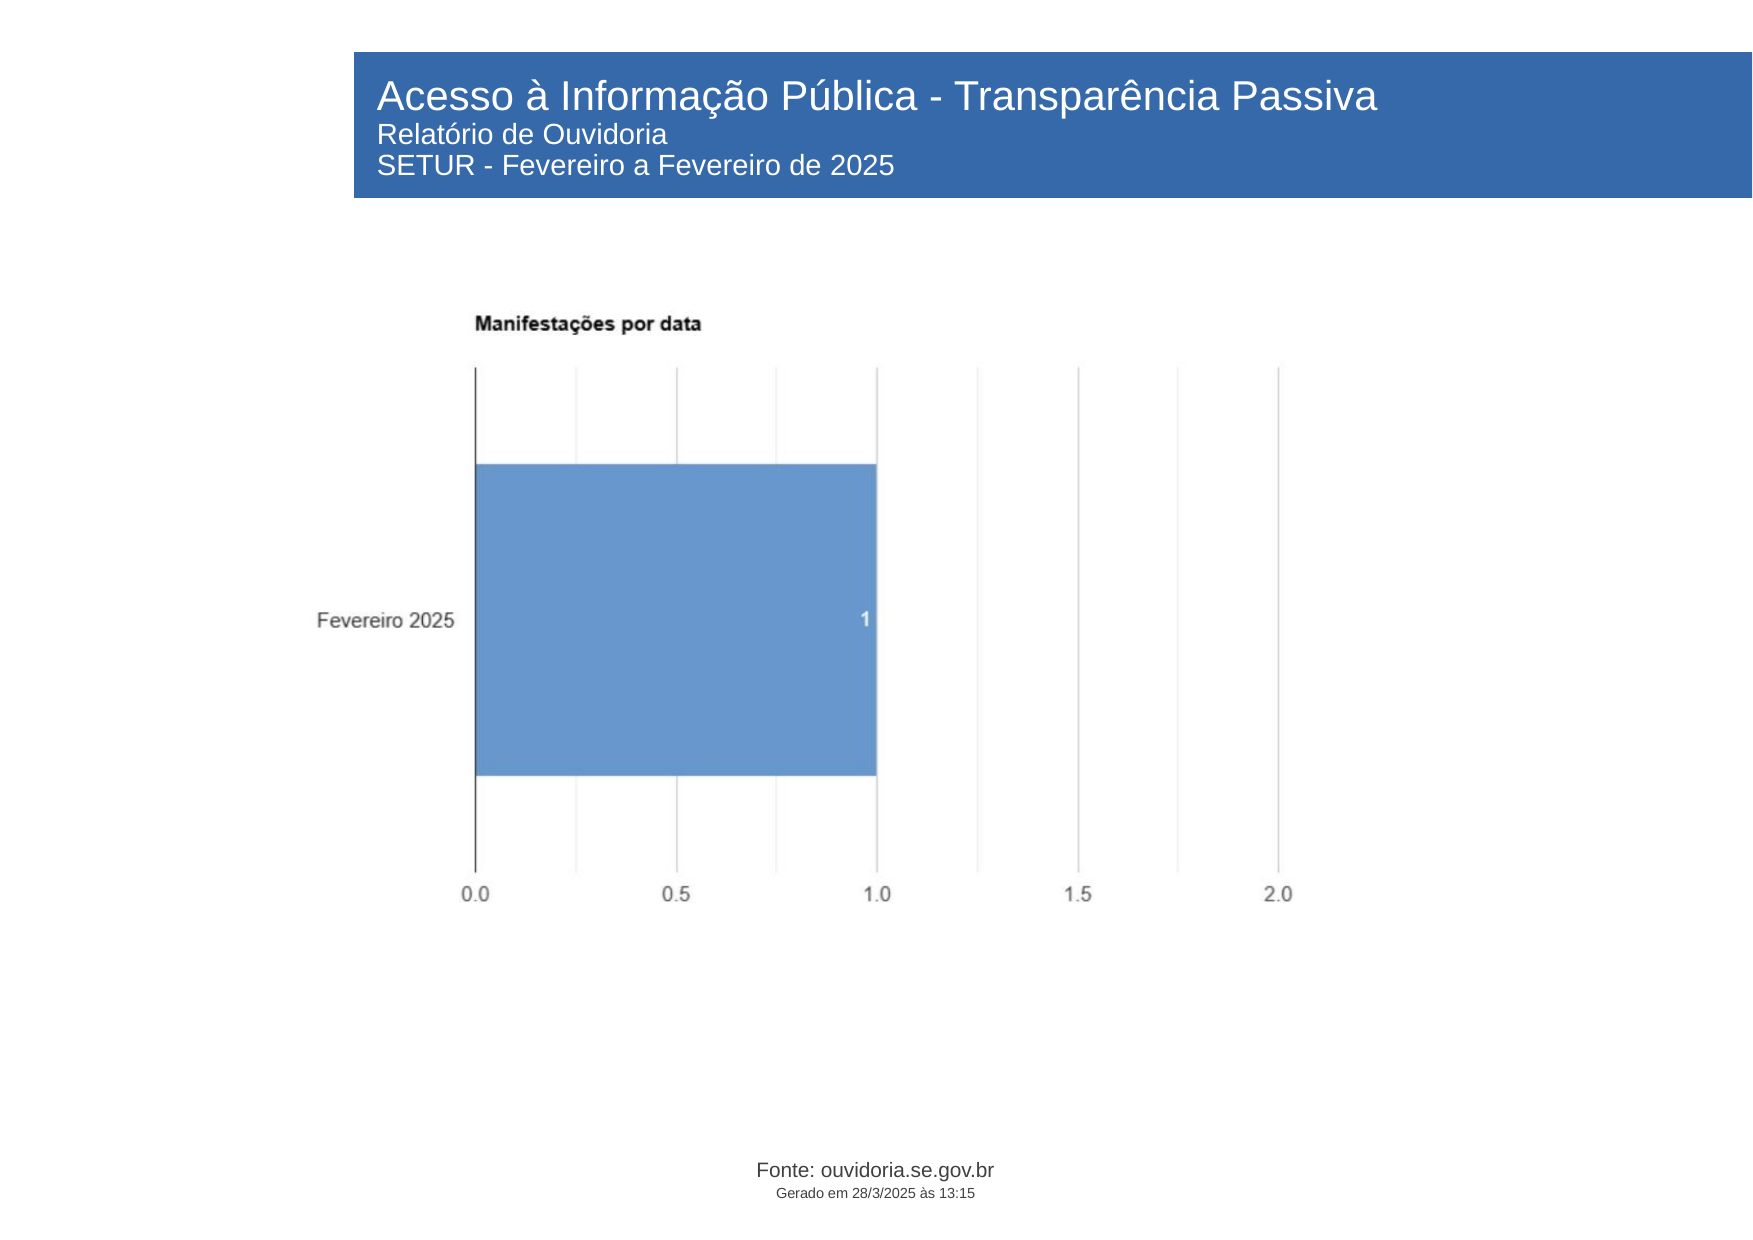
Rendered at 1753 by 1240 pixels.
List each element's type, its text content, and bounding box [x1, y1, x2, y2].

text_box [227, 211, 1527, 1028]
text_box [354, 52, 1752, 198]
text_box Fonte: ouvidoria.se.gov.br Gerado em 28/3/2025 às 13:15 [756, 1158, 1023, 1208]
text_box Acesso à Informação Pública - Transparência Passiva Relatório de Ouvidoria SETUR - Fevereiro a Fevereiro de 2025 [376, 72, 1403, 186]
